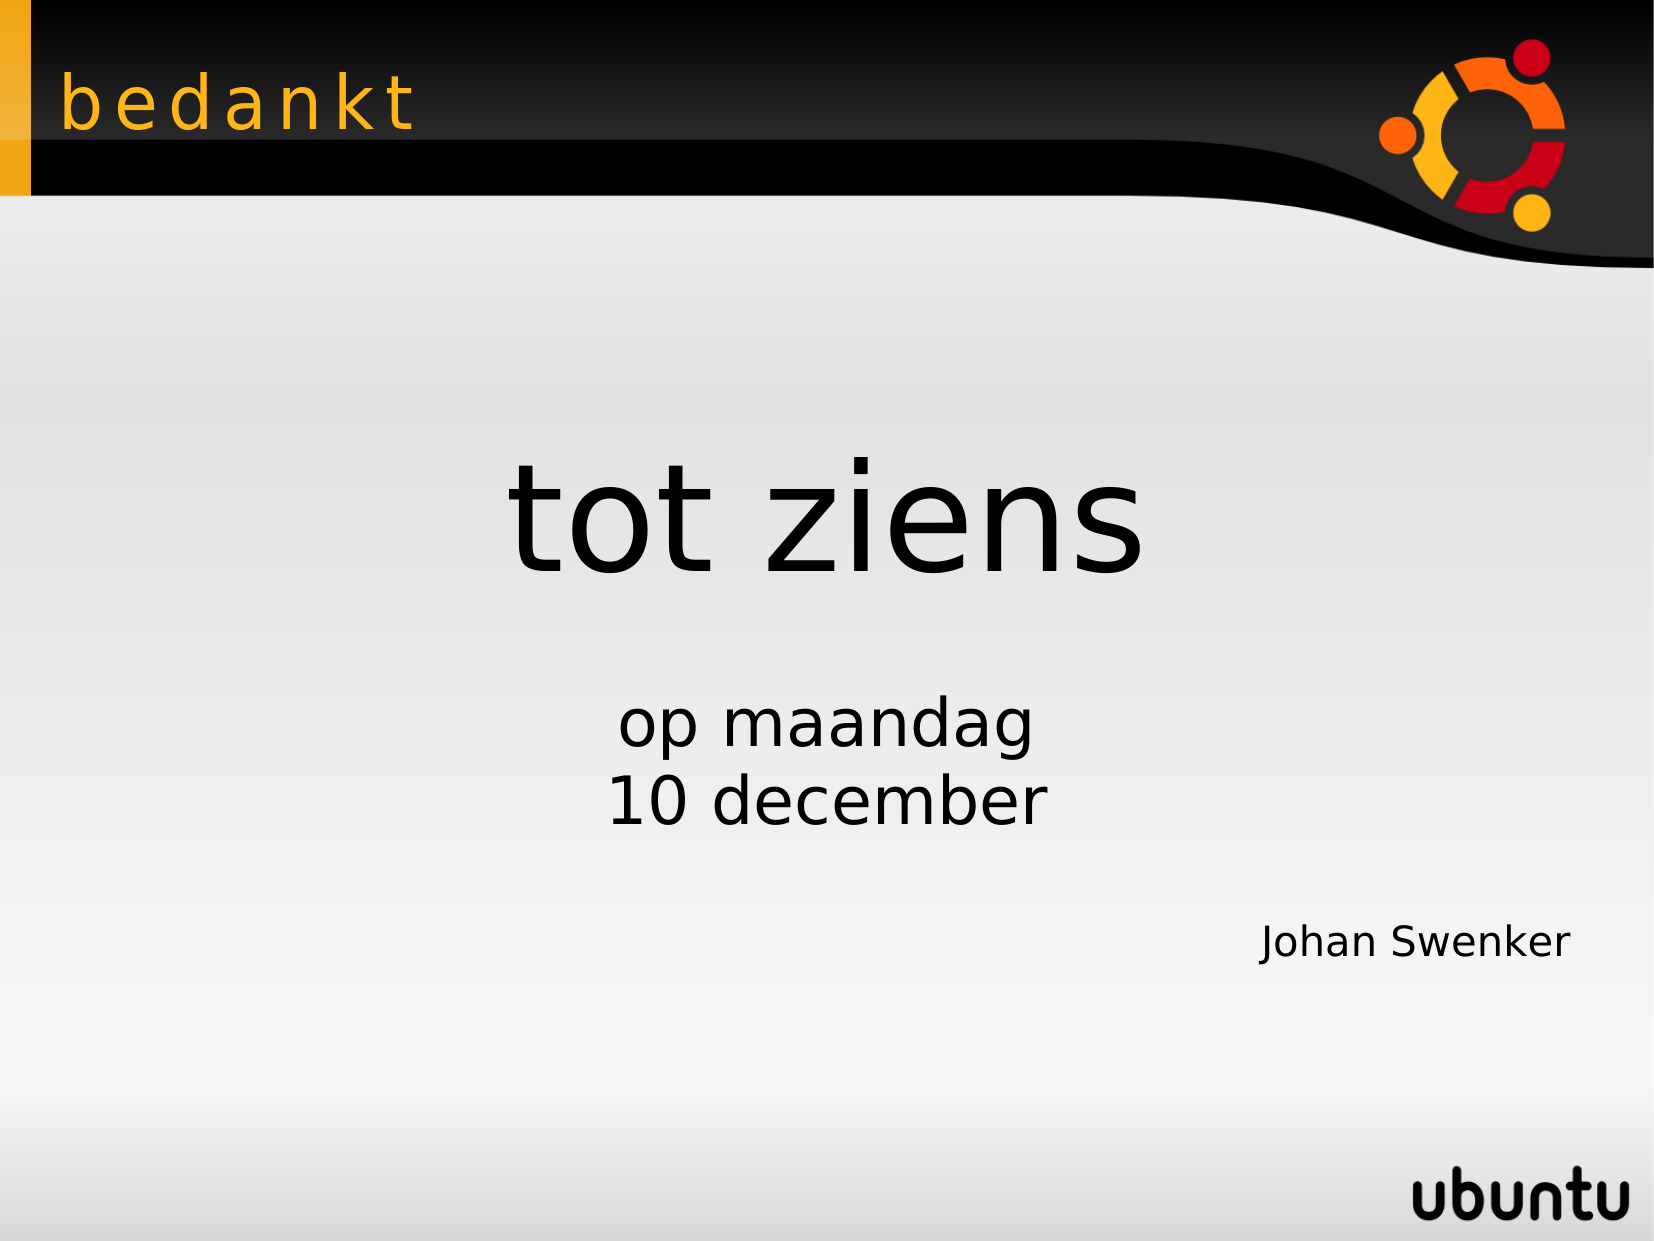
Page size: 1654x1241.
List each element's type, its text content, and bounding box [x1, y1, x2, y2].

subtitle tot ziens op maandag 10 december Johan Swenker [82, 290, 1571, 1109]
title bedankt [59, 29, 1270, 178]
picture [0, 0, 1654, 1241]
